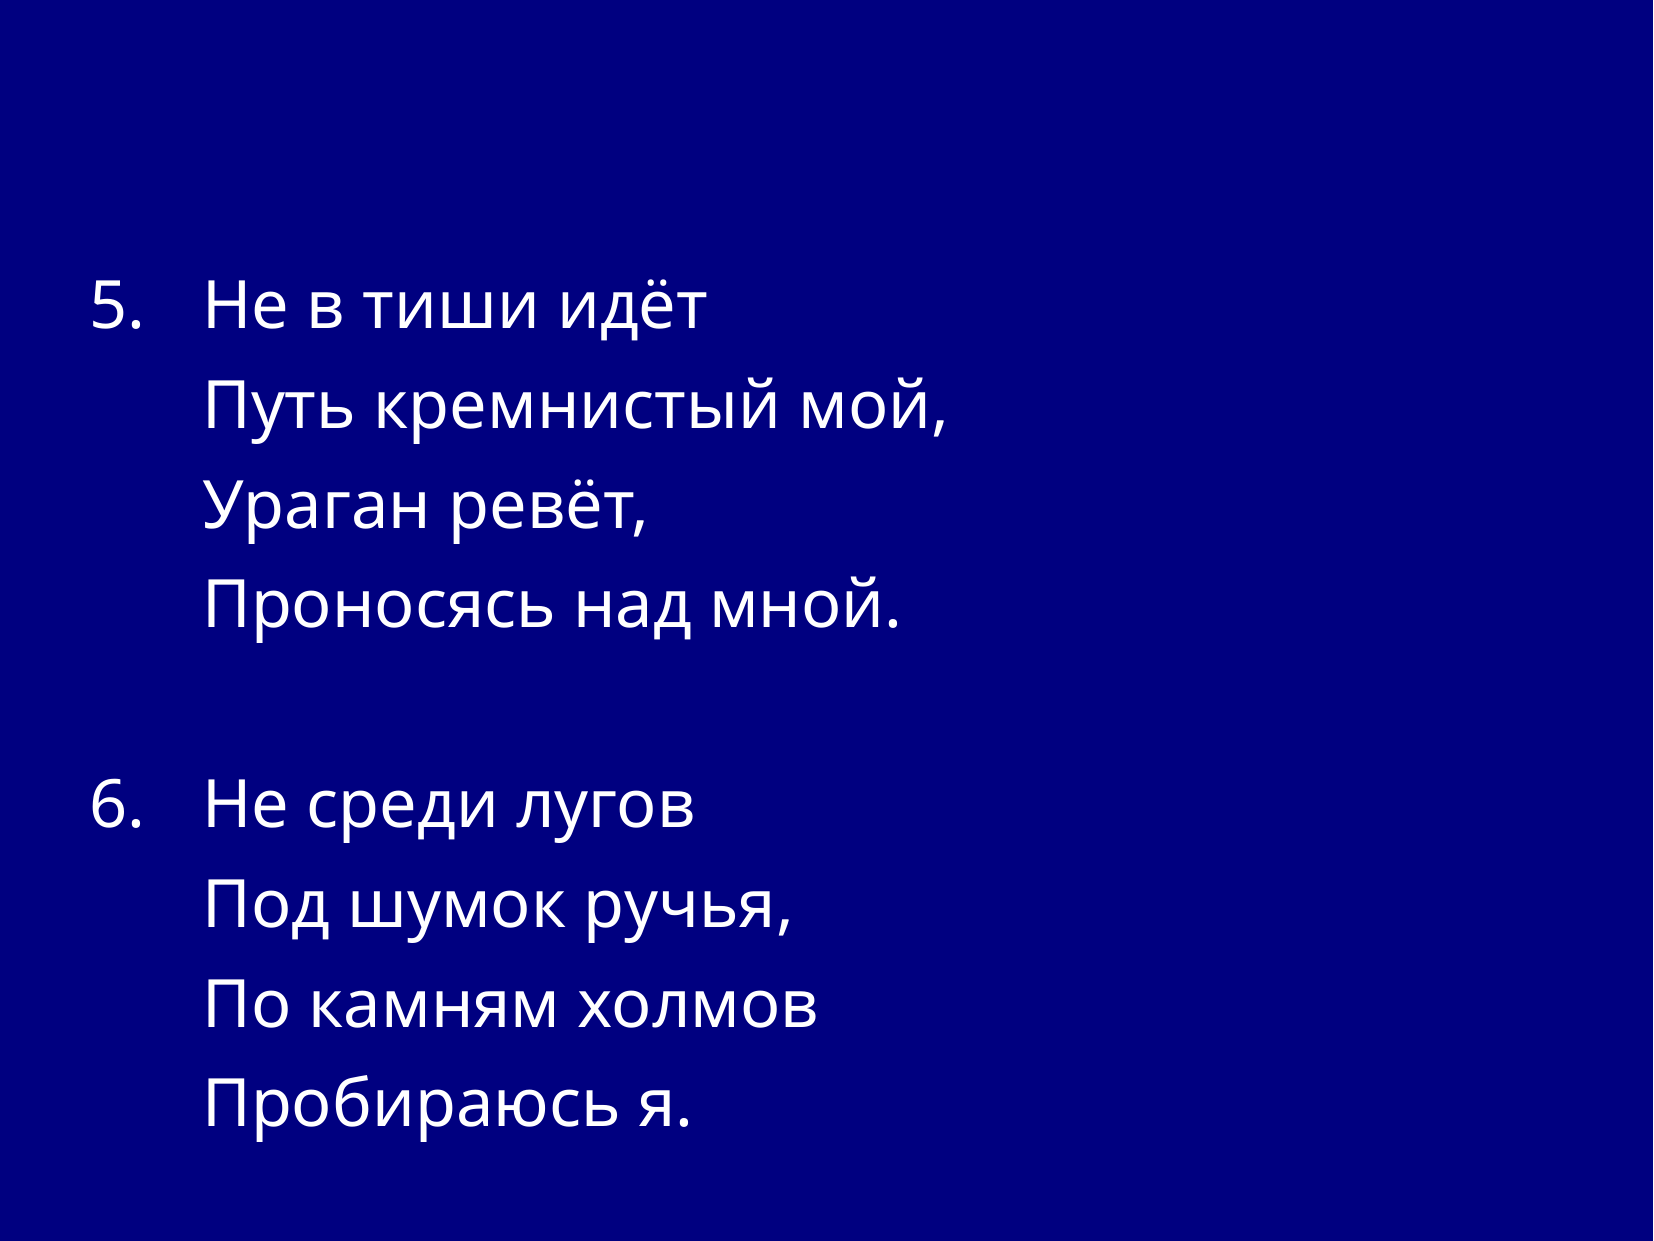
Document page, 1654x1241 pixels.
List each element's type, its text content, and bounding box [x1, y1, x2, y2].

text_box 5. Не в тиши идёт Путь кремнистый мой, Ураган ревёт, Проносясь над мной. 6. Не среди лугов Под шумок ручья, По камням холмов Пробираюсь я. [75, 150, 1576, 1163]
